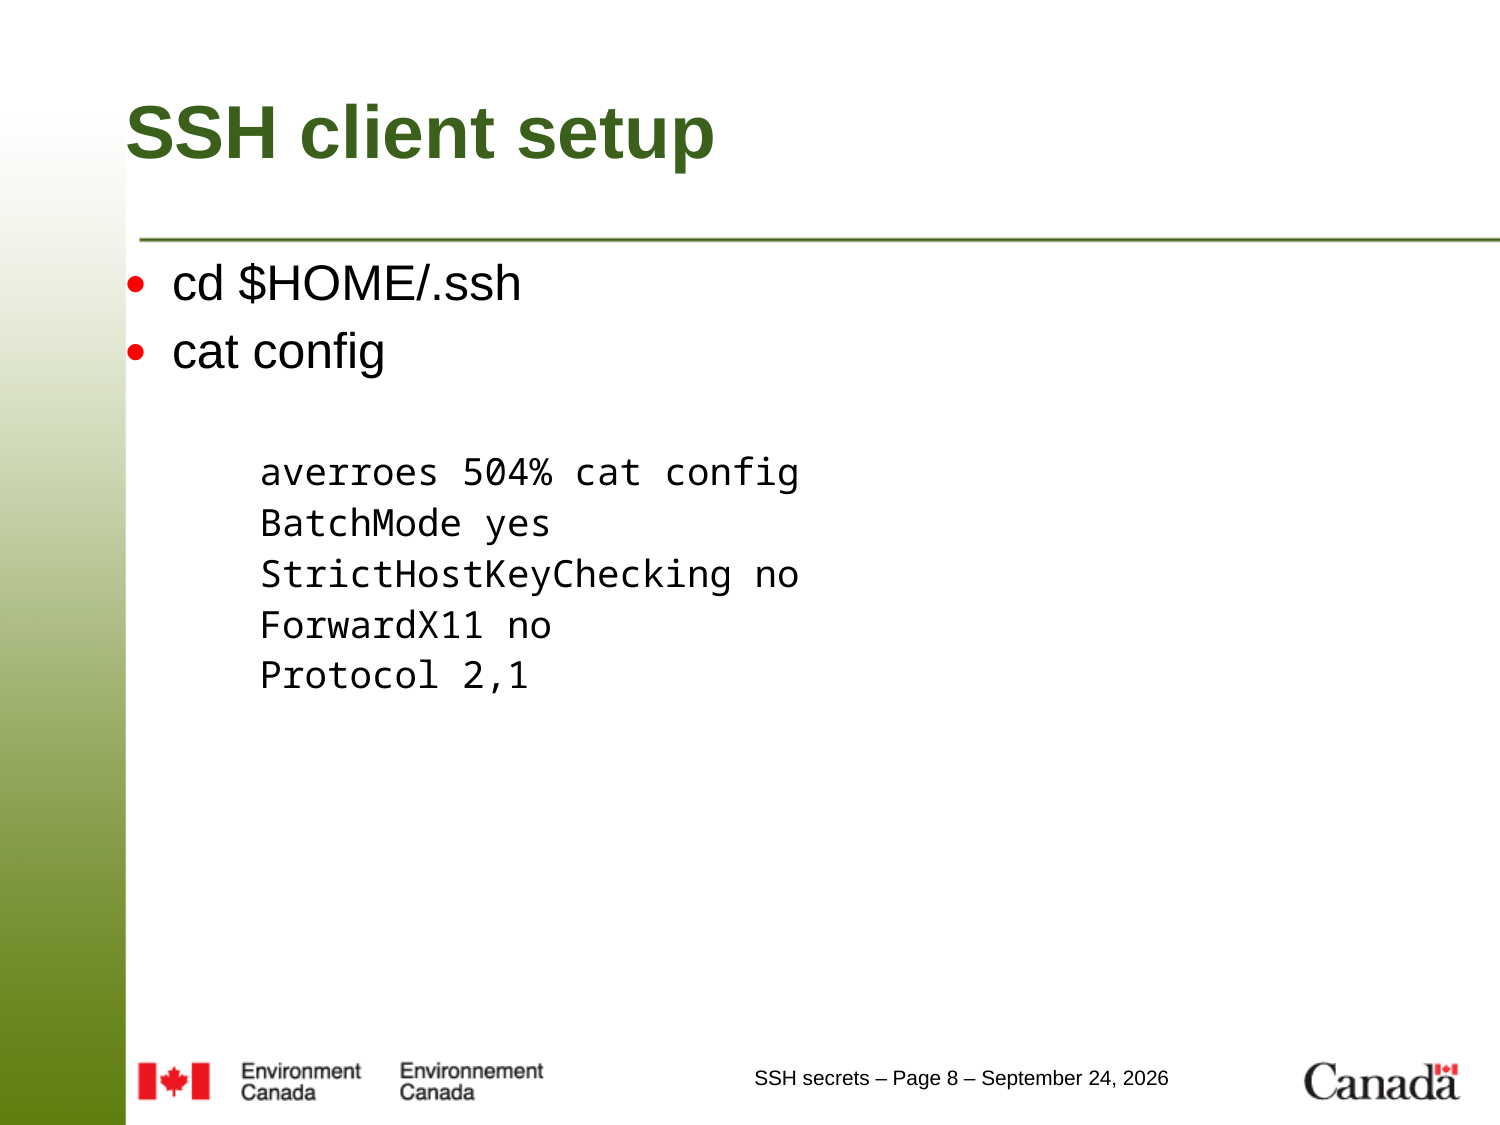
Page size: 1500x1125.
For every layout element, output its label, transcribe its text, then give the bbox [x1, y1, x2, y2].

text_box averroes 504% cat config BatchMode yes StrictHostKeyChecking no ForwardX11 no Protocol 2,1 [244, 437, 815, 667]
title SSH client setup [125, 52, 1463, 213]
picture [0, 0, 1500, 1125]
list cd $HOME/.ssh cat config [125, 255, 1463, 1009]
